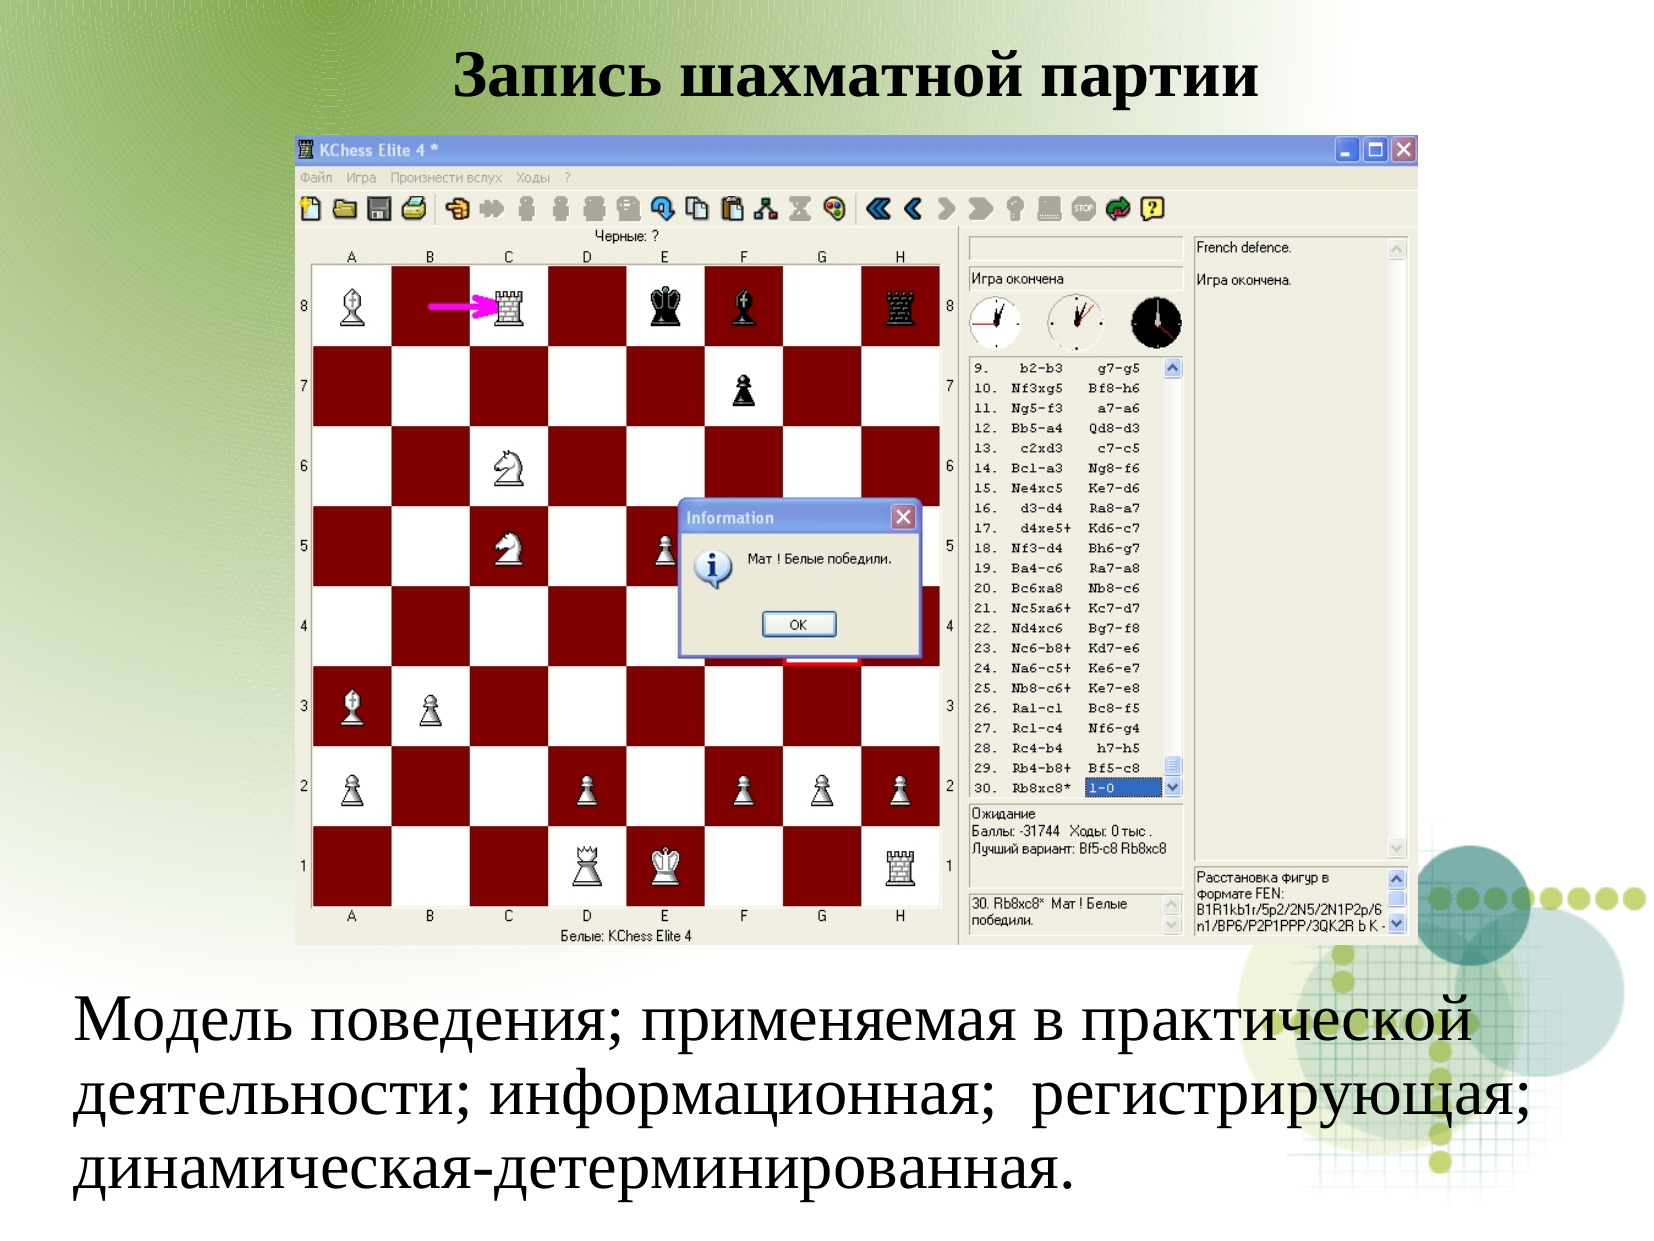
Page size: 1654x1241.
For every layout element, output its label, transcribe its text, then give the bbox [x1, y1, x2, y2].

text_box Запись шахматной партии [206, 29, 1506, 119]
picture [295, 135, 1654, 1211]
text_box Модель поведения; применяемая в практической деятельности; информационная; регистрирующая; динамическая-детерминированная. [59, 973, 1595, 1211]
